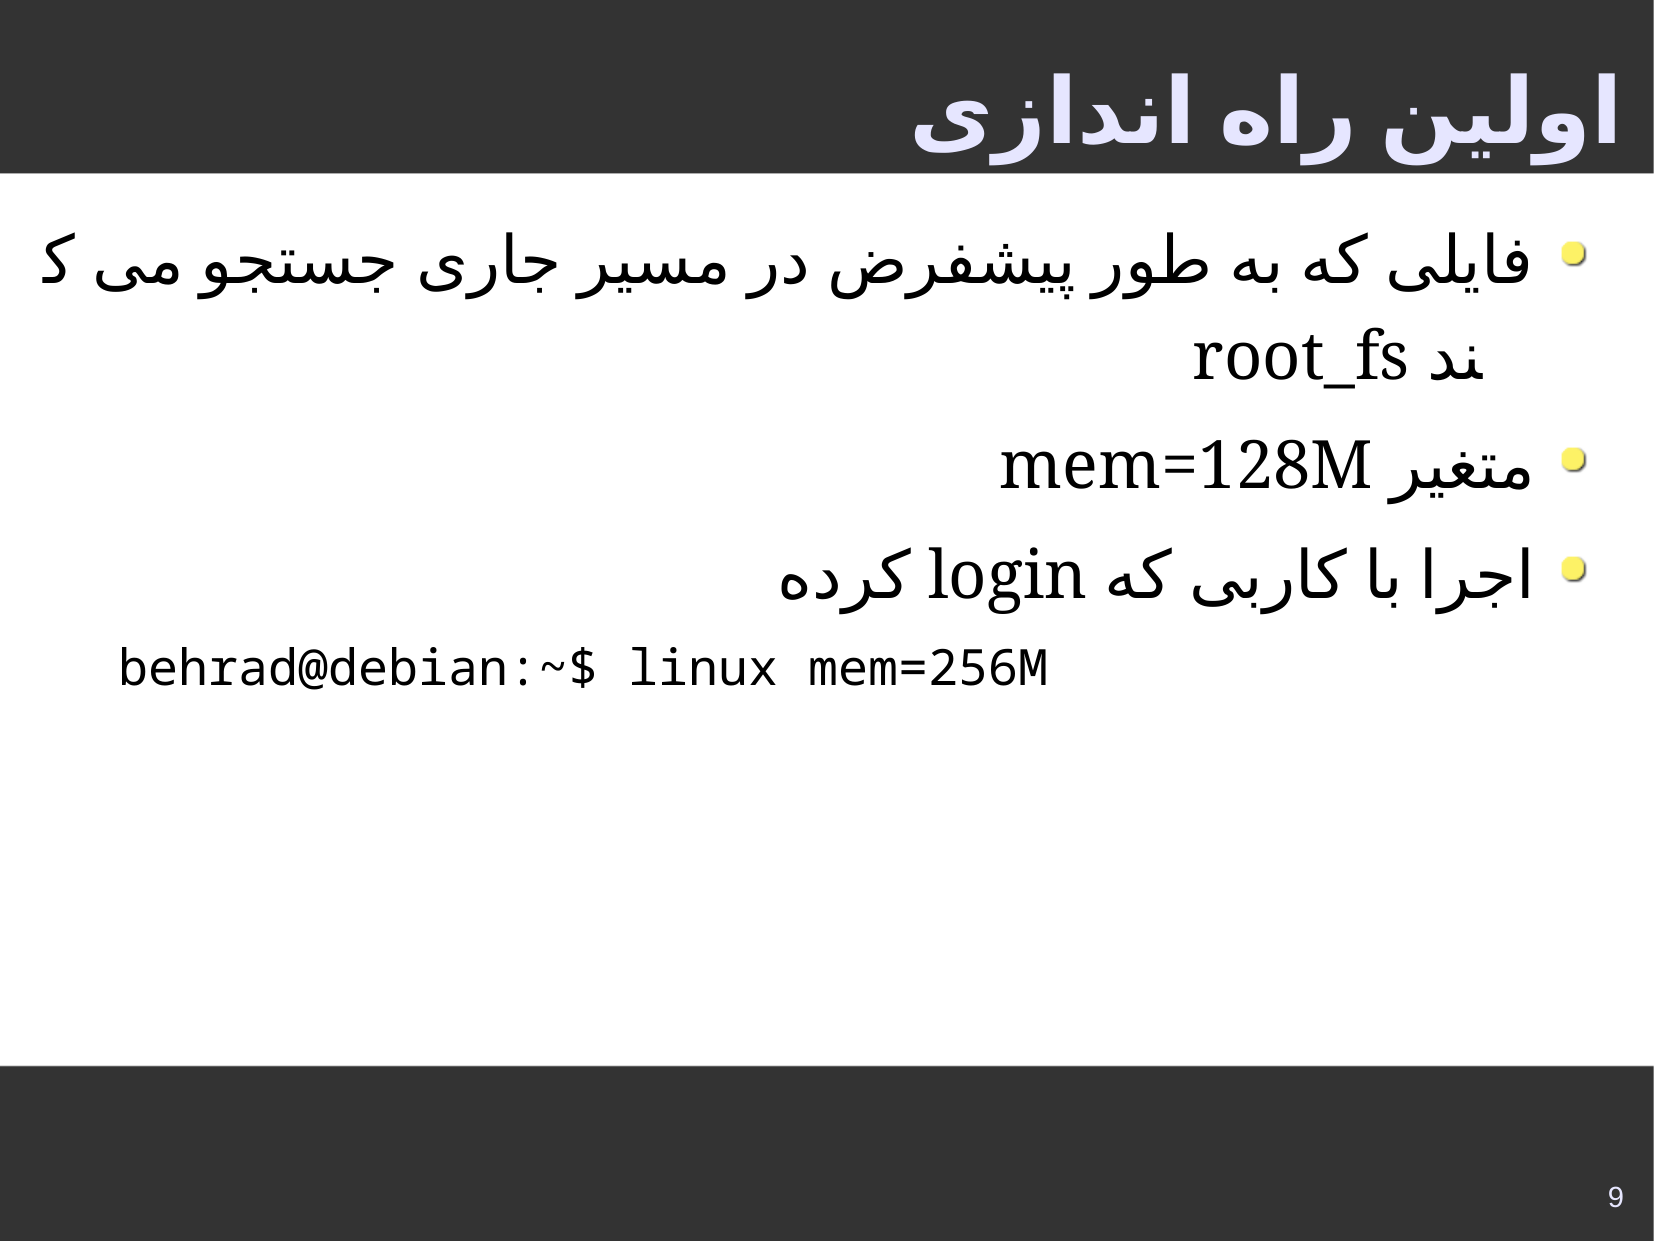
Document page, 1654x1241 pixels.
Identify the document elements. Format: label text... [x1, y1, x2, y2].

list فایلی که به طور پیشفرض در مسیر جاری جستجو می کند root_fs متغیر mem=128M اجرا با کاربی که login کرده behrad@debian:~$ linux mem=256M [29, 206, 1625, 1034]
title اولین راه اندازی [29, 0, 1625, 206]
picture [0, 0, 1654, 1241]
